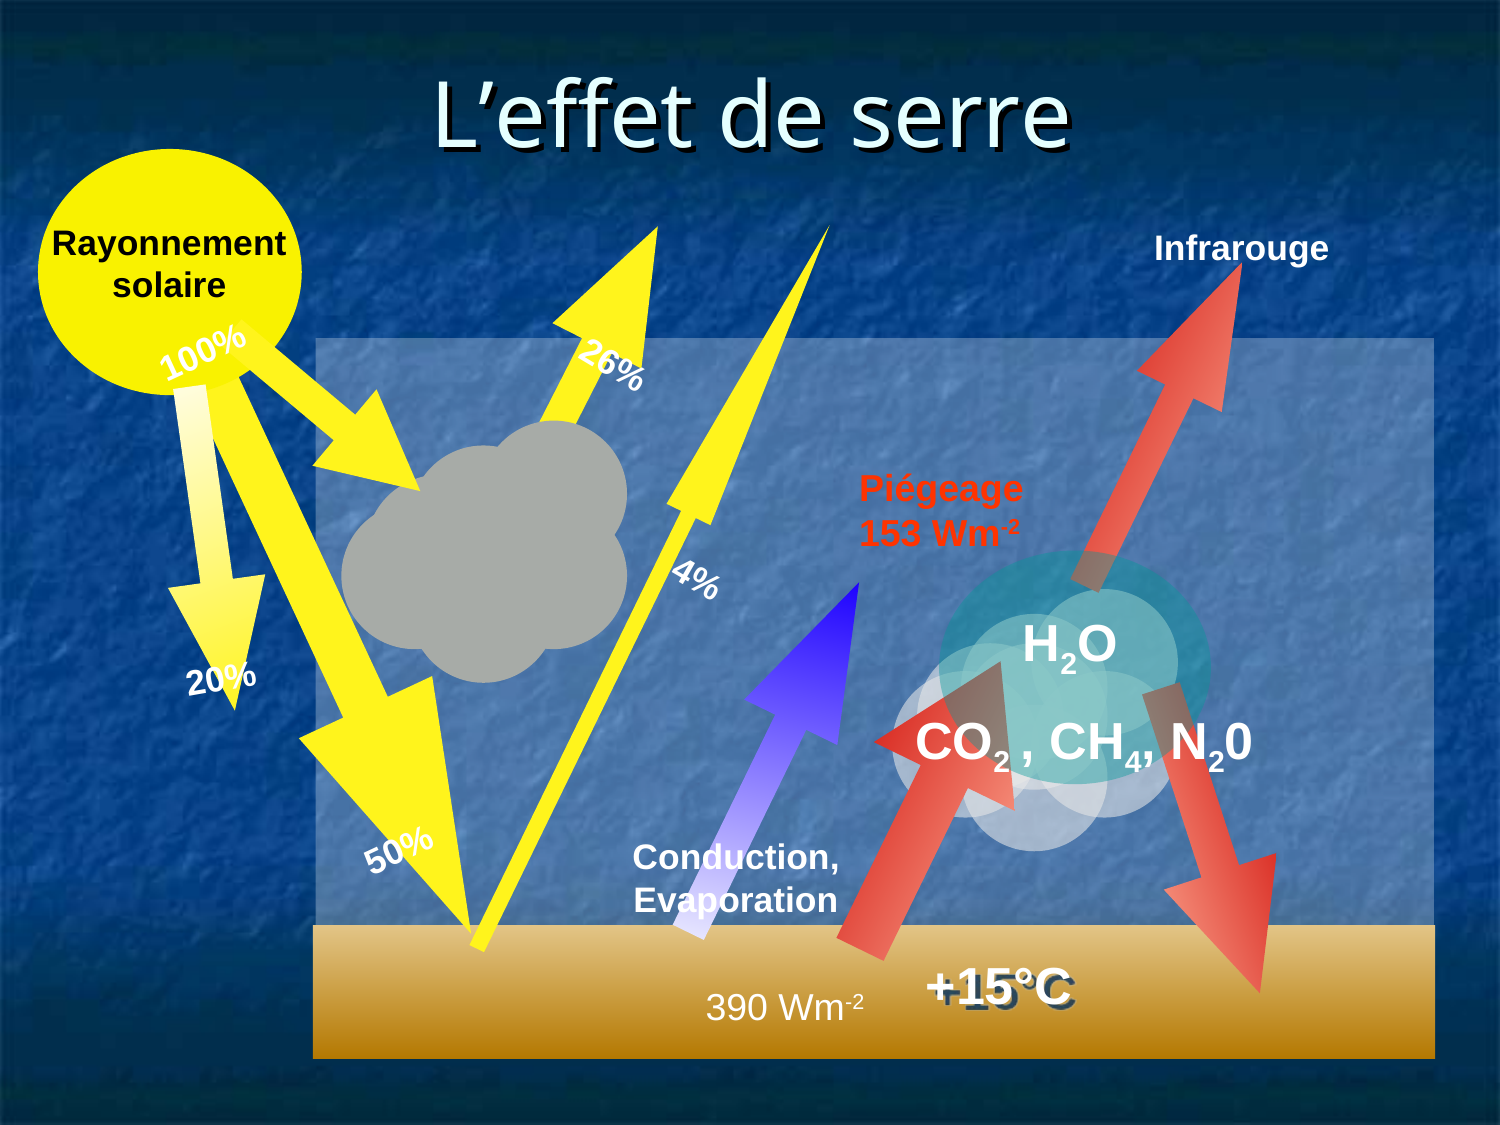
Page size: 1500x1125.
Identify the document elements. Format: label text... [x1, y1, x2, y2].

picture [786, 226, 1224, 338]
text_box Conduction, Evaporation [613, 834, 859, 931]
text_box [167, 225, 1436, 1059]
title L’effet de serre [76, 0, 1427, 226]
text_box [50, 148, 289, 219]
text_box 26% [567, 327, 684, 427]
picture [646, 226, 828, 338]
picture [276, 226, 657, 380]
text_box Infrarouge [1119, 224, 1365, 279]
text_box 390 Wm-2 [690, 975, 904, 1037]
text_box [47, 317, 220, 396]
text_box CO2 , CH4, N20 [915, 692, 1294, 801]
picture [0, 0, 1500, 1125]
text_box H2O [1023, 609, 1118, 681]
text_box 100% [151, 306, 268, 400]
text_box Piégeage 153 Wm-2 [844, 455, 1070, 562]
text_box 20% [182, 644, 293, 716]
text_box 50% [356, 800, 473, 894]
text_box [37, 229, 46, 315]
text_box 4% [659, 545, 776, 645]
text_box 4% [677, 565, 688, 574]
text_box Rayonnement solaire [46, 219, 292, 317]
text_box +15°C [925, 952, 1073, 1015]
picture [240, 371, 315, 538]
